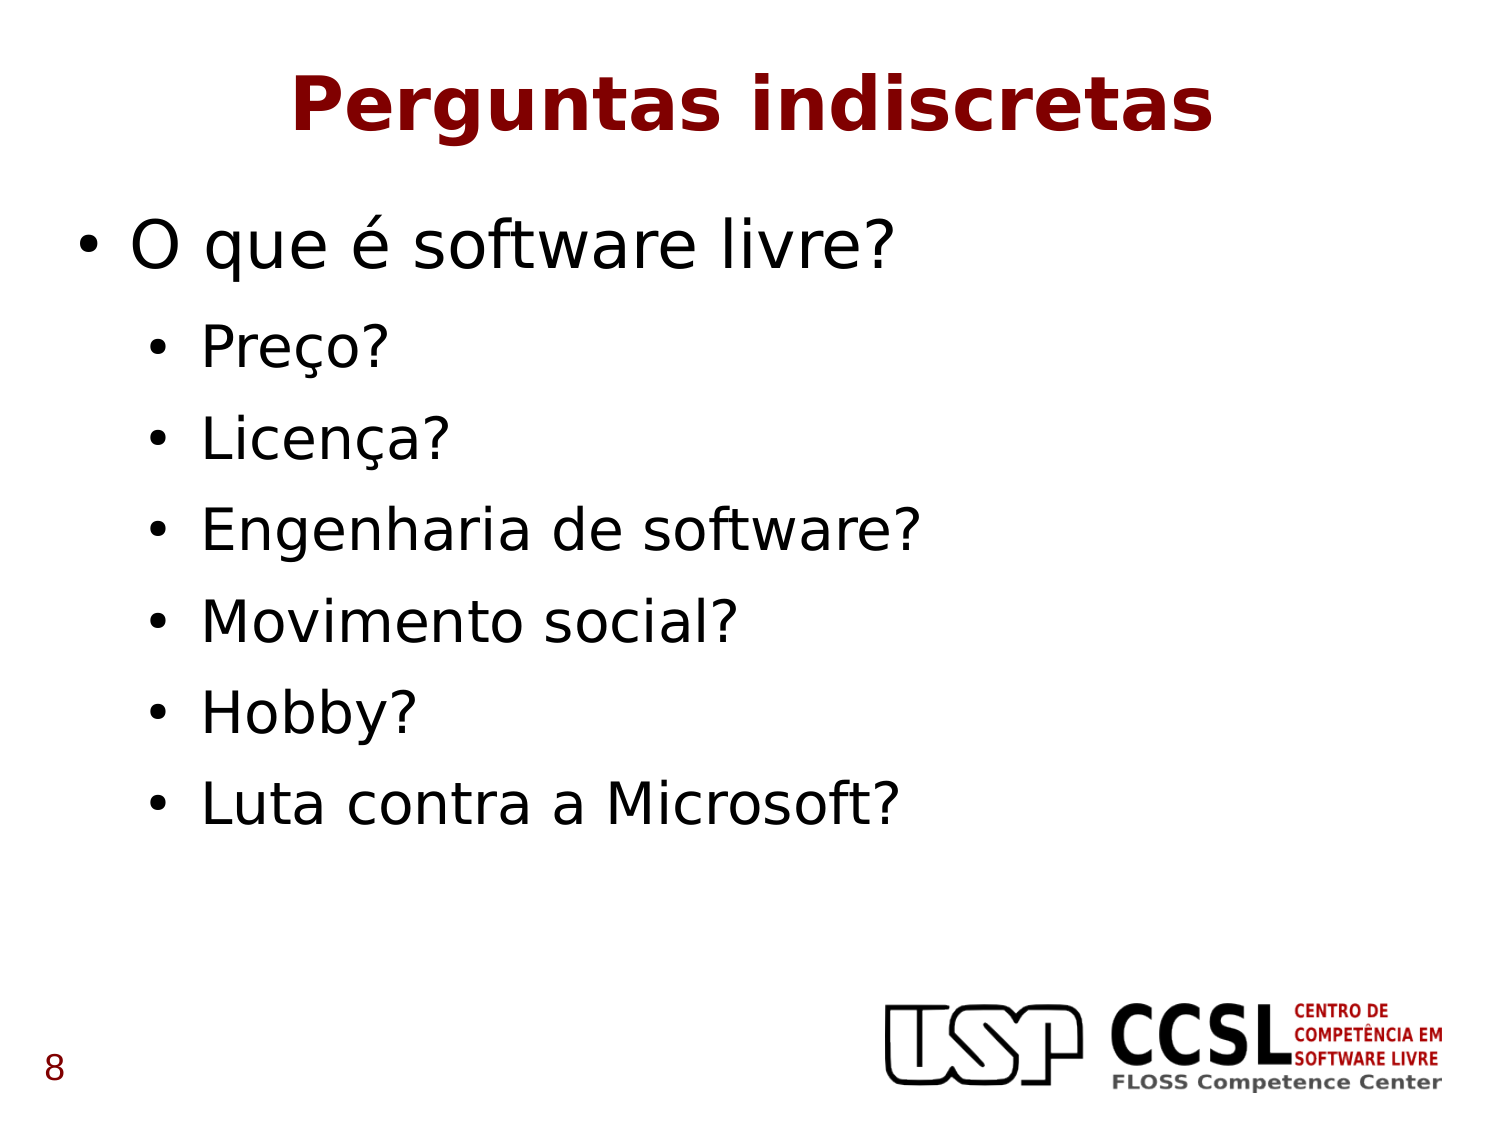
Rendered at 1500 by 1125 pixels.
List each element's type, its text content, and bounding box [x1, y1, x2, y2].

list O que é software livre? Preço? Licença? Engenharia de software? Movimento social? Hobby? Luta contra a Microsoft? [59, 206, 1447, 950]
title Perguntas indiscretas [59, 29, 1447, 180]
picture [885, 1003, 1442, 1093]
